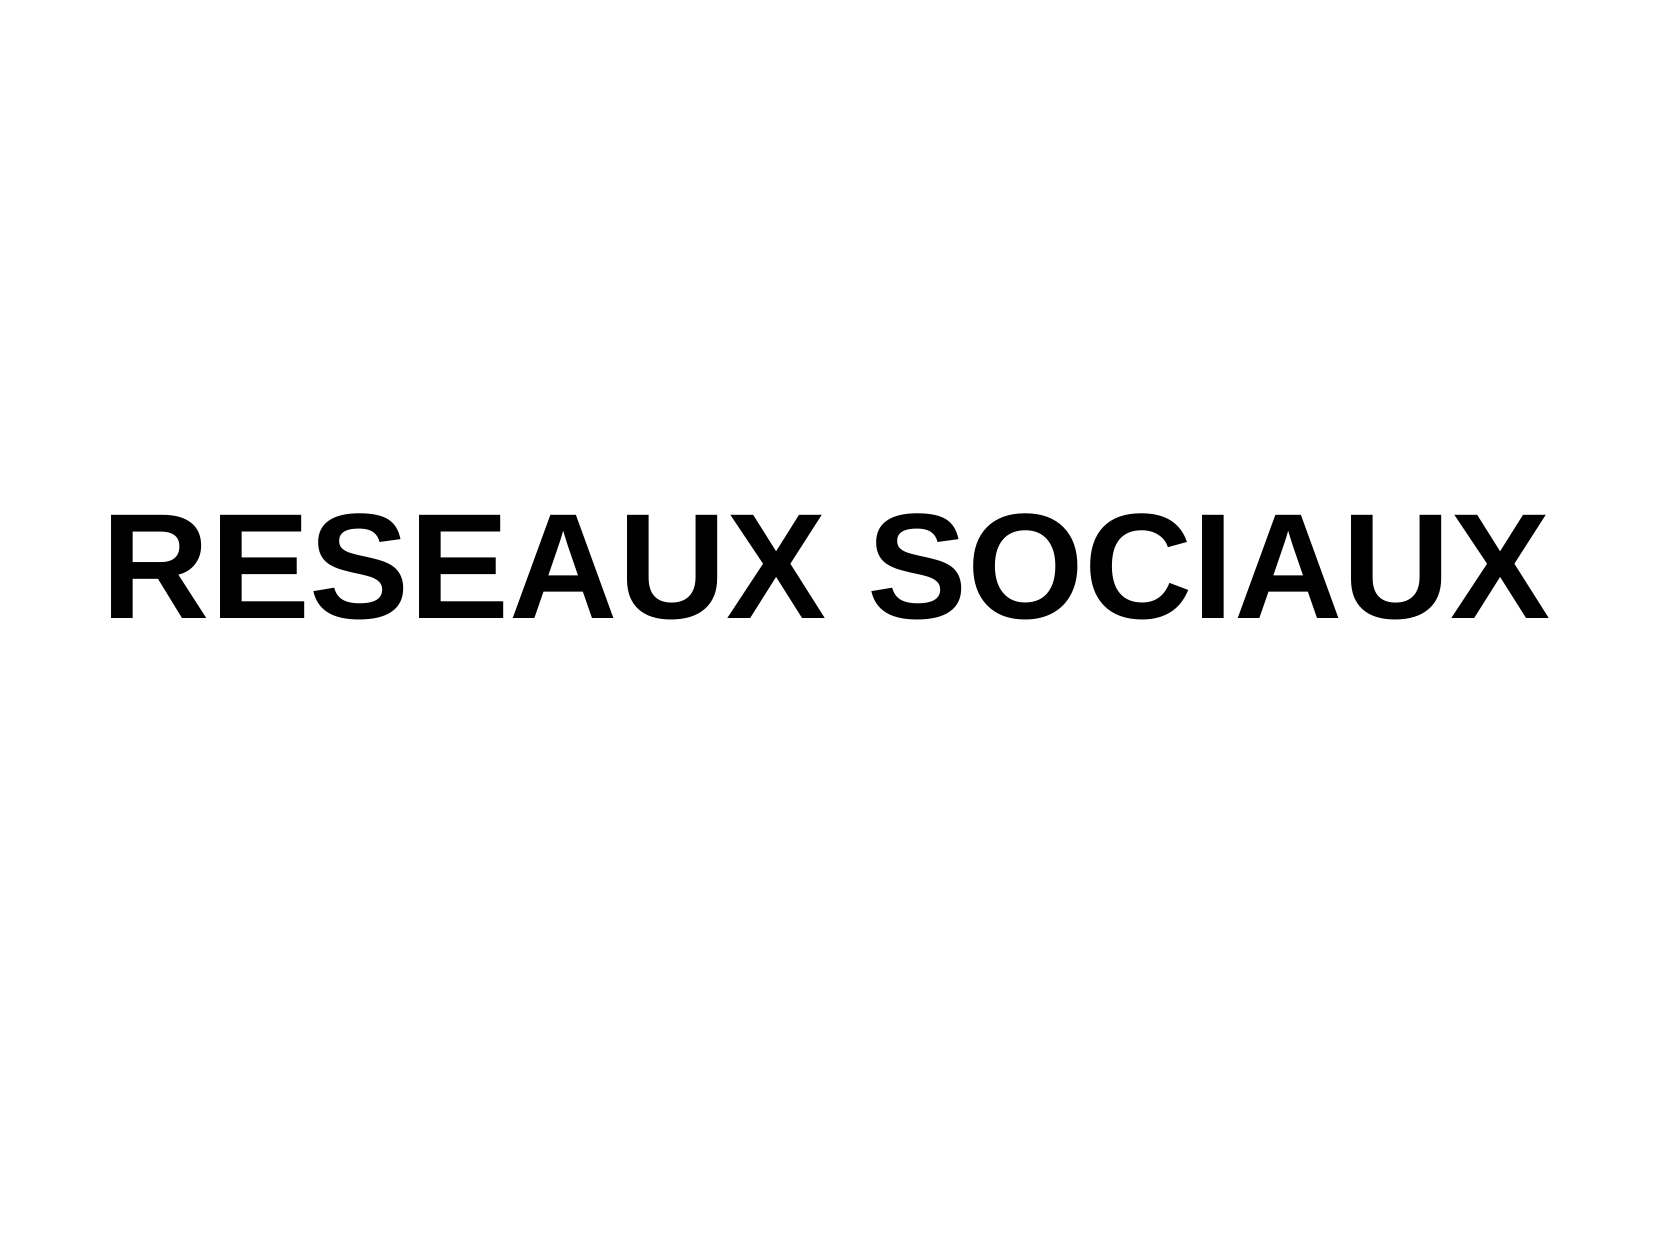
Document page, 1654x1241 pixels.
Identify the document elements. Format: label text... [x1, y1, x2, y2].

title RESEAUX SOCIAUX [82, 462, 1571, 670]
